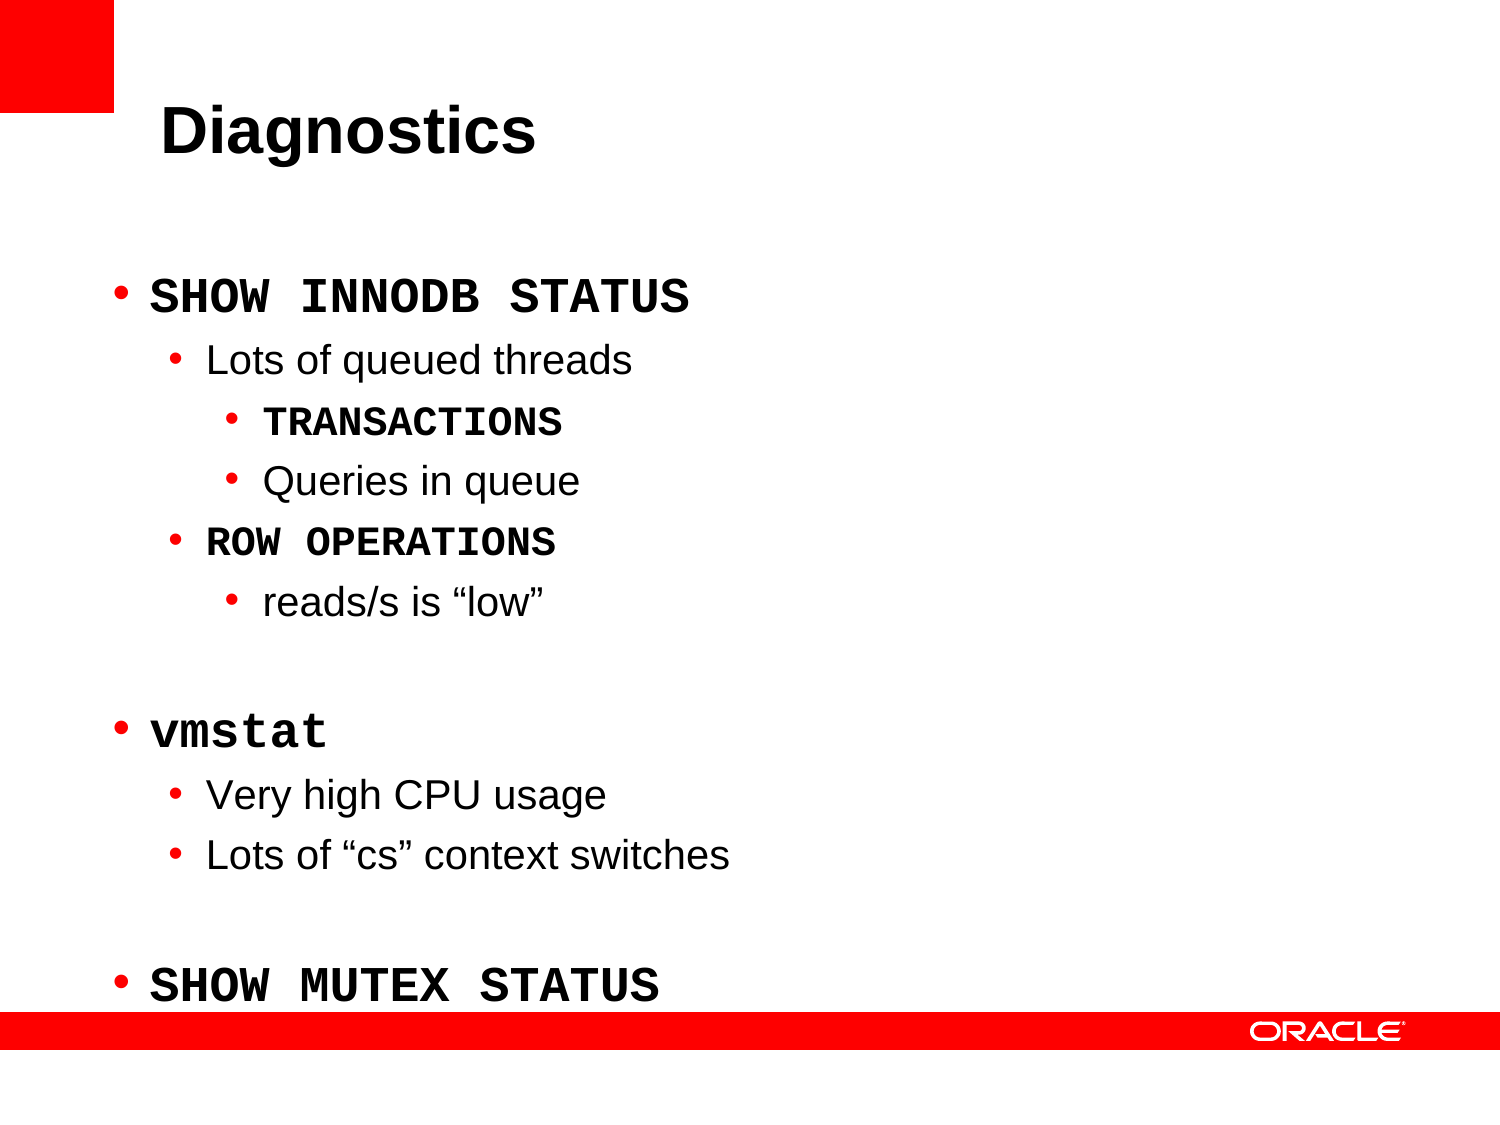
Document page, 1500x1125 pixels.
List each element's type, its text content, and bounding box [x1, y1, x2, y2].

picture [0, 1012, 1500, 1050]
list SHOW INNODB STATUS Lots of queued threads TRANSACTIONS Queries in queue ROW OPERATIONS reads/s is “low” vmstat Very high CPU usage Lots of “cs” context switches SHOW MUTEX STATUS [112, 262, 1349, 975]
picture [0, 0, 114, 113]
title Diagnostics [145, 49, 1390, 205]
